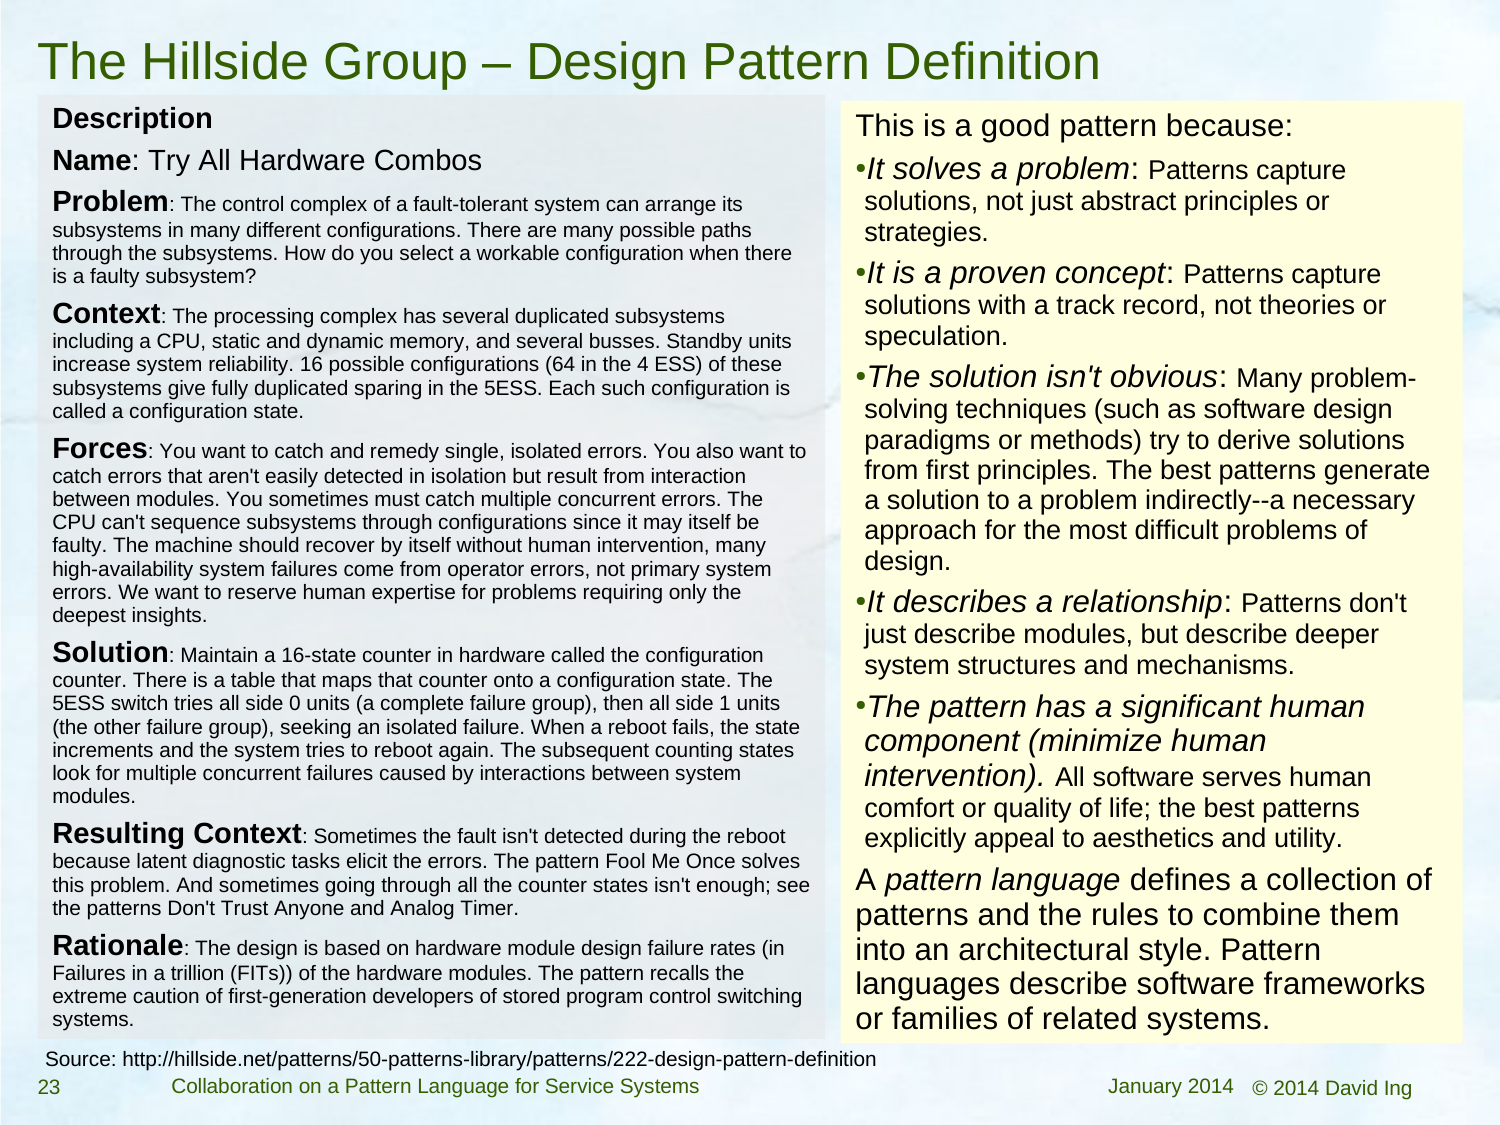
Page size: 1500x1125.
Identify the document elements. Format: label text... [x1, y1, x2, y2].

text_box Source: http://hillside.net/patterns/50-patterns-library/patterns/222-design-pattern-definition [30, 1038, 1426, 1100]
text_box This is a good pattern because: It solves a problem: Patterns capture solutions, not just abstract principles or strategies. It is a proven concept: Patterns capture solutions with a track record, not theories or speculation. The solution isn't obvious: Many problem-solving techniques (such as software design paradigms or methods) try to derive solutions from first principles. The best patterns generate a solution to a problem indirectly--a necessary approach for the most difficult problems of design. It describes a relationship: Patterns don't just describe modules, but describe deeper system structures and mechanisms. The pattern has a significant human component (minimize human intervention). All software serves human comfort or quality of life; the best patterns explicitly appeal to aesthetics and utility. A pattern language defines a collection of patterns and the rules to combine them into an architectural style. Pattern languages describe software frameworks or families of related systems. [840, 100, 1463, 1044]
title The Hillside Group – Design Pattern Definition [37, 37, 1463, 152]
picture [0, 0, 1500, 1125]
text_box Description Name: Try All Hardware Combos Problem: The control complex of a fault-tolerant system can arrange its subsystems in many different configurations. There are many possible paths through the subsystems. How do you select a workable configuration when there is a faulty subsystem? Context: The processing complex has several duplicated subsystems including a CPU, static and dynamic memory, and several busses. Standby units increase system reliability. 16 possible configurations (64 in the 4 ESS) of these subsystems give fully duplicated sparing in the 5ESS. Each such configuration is called a configuration state. Forces: You want to catch and remedy single, isolated errors. You also want to catch errors that aren't easily detected in isolation but result from interaction between modules. You sometimes must catch multiple concurrent errors. The CPU can't sequence subsystems through configurations since it may itself be faulty. The machine should recover by itself without human intervention, many high-availability system failures come from operator errors, not primary system errors. We want to reserve human expertise for problems requiring only the deepest insights. Solution: Maintain a 16-state counter in hardware called the configuration counter. There is a table that maps that counter onto a configuration state. The 5ESS switch tries all side 0 units (a complete failure group), then all side 1 units (the other failure group), seeking an isolated failure. When a reboot fails, the state increments and the system tries to reboot again. The subsequent counting states look for multiple concurrent failures caused by interactions between system modules. Resulting Context: Sometimes the fault isn't detected during the reboot because latent diagnostic tasks elicit the errors. The pattern Fool Me Once solves this problem. And sometimes going through all the counter states isn't enough; see the patterns Don't Trust Anyone and Analog Timer. Rationale: The design is based on hardware module design failure rates (in Failures in a trillion (FITs)) of the hardware modules. The pattern recalls the extreme caution of first-generation developers of stored program control switching systems. [37, 94, 826, 1039]
